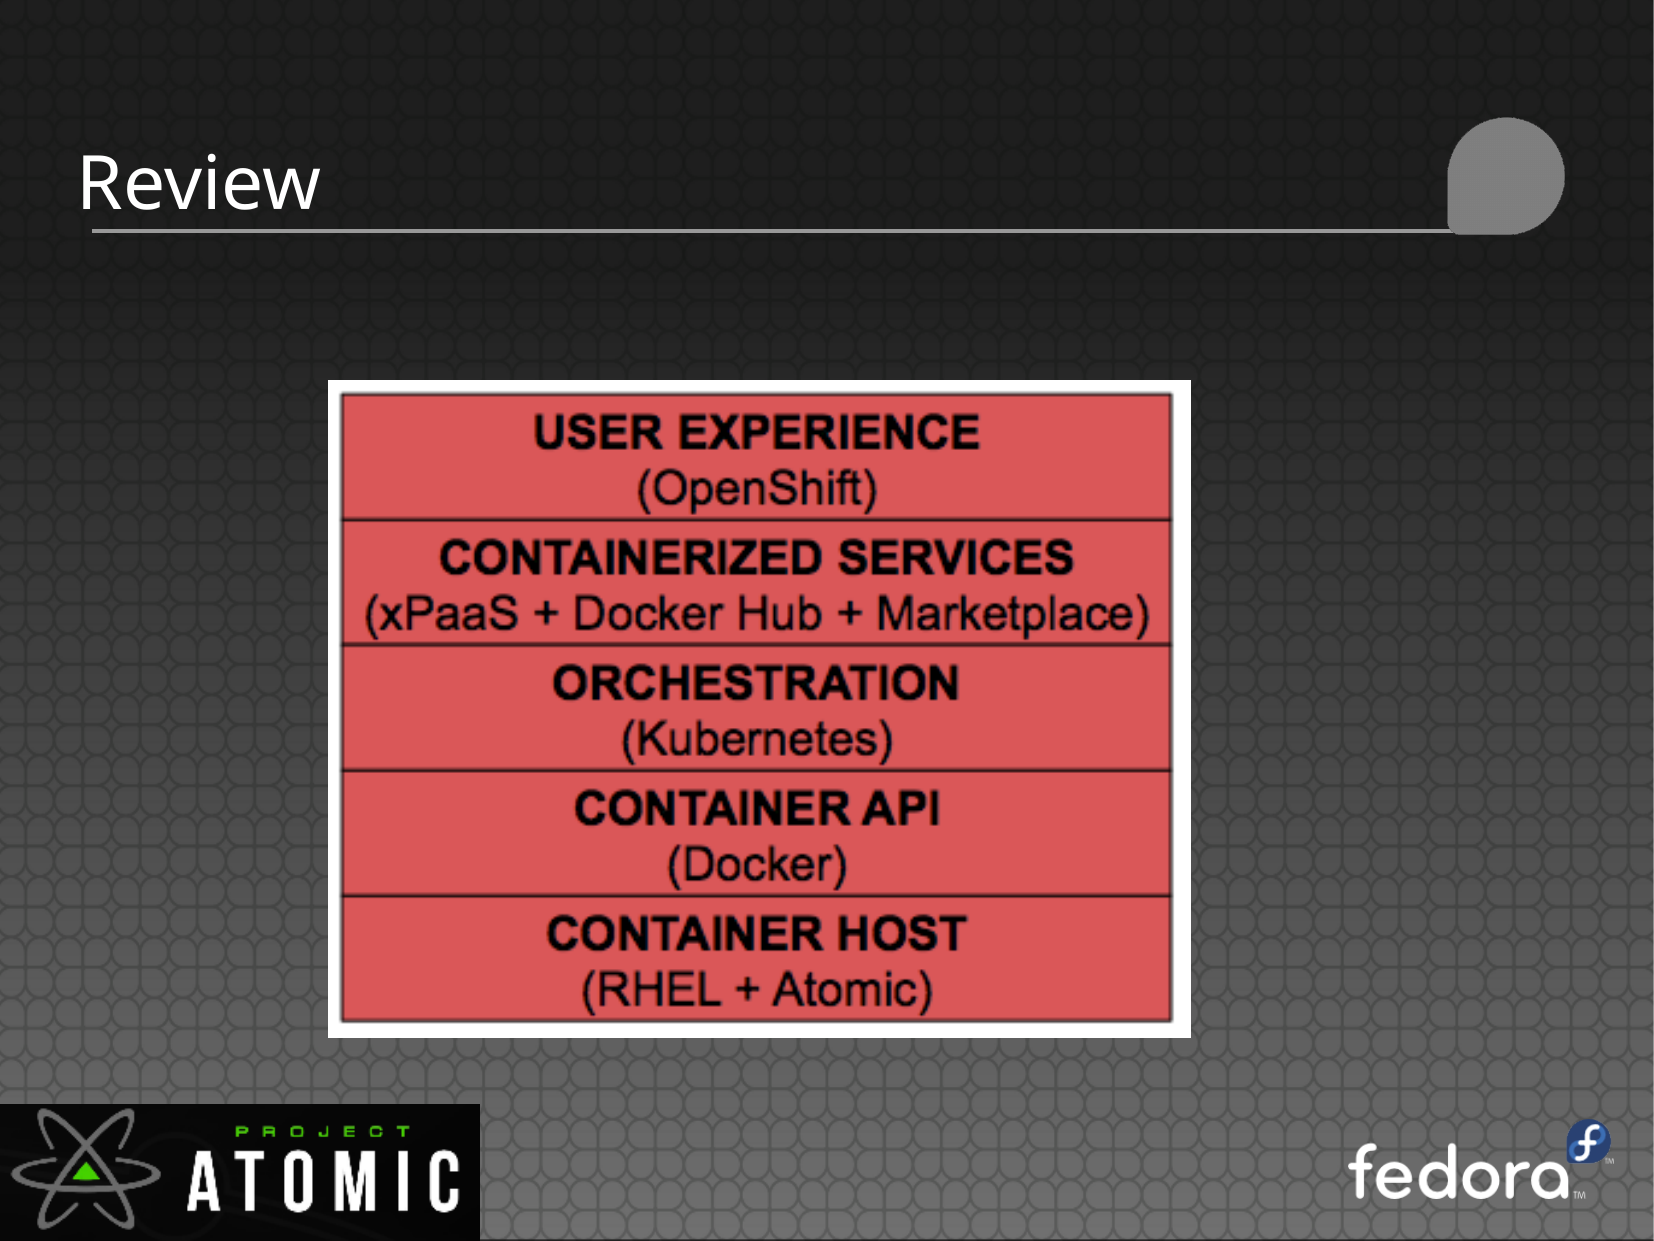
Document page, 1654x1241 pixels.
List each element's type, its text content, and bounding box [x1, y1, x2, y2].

title Review [76, 112, 1566, 249]
picture [0, 0, 1654, 1241]
